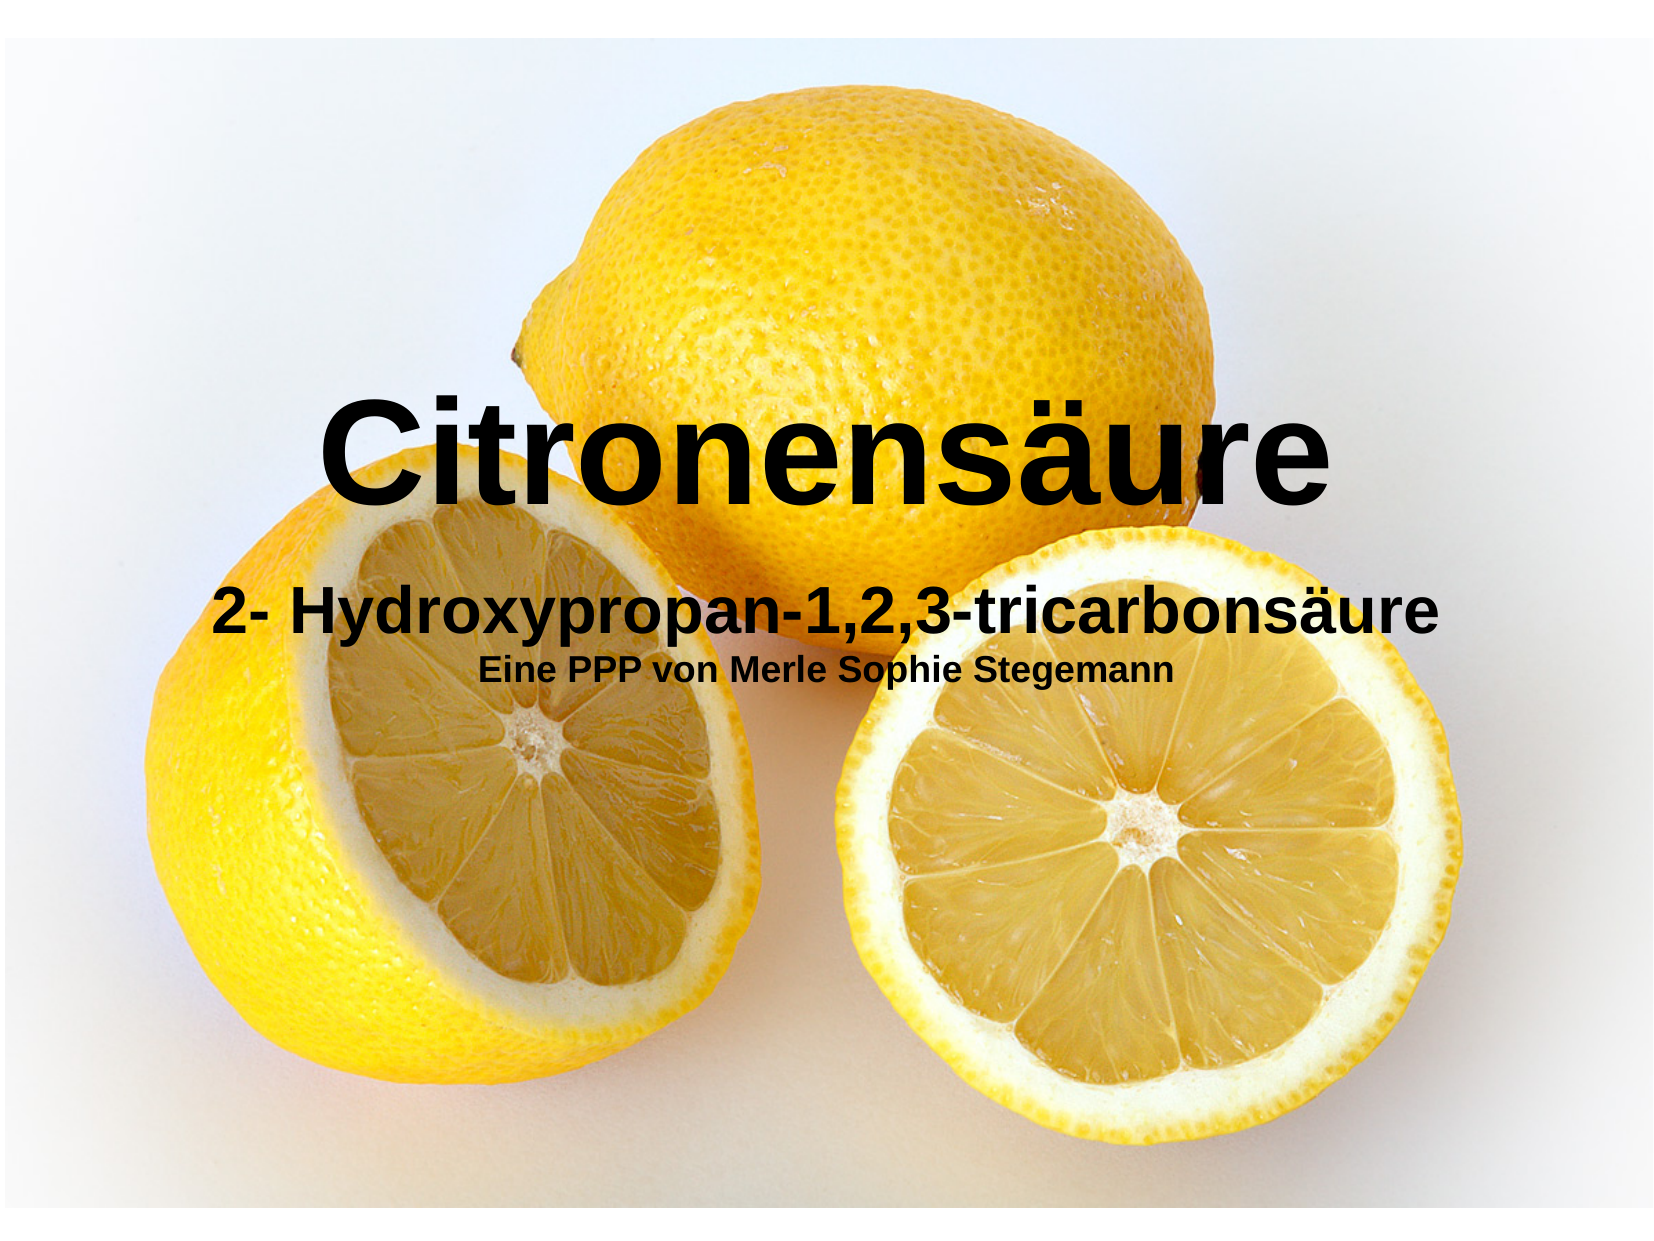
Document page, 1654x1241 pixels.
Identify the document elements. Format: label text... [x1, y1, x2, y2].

picture [5, 38, 1654, 1208]
subtitle Citronensäure 2- Hydroxypropan-1,2,3-tricarbonsäure Eine PPP von Merle Sophie Stegemann [82, 49, 1571, 1010]
